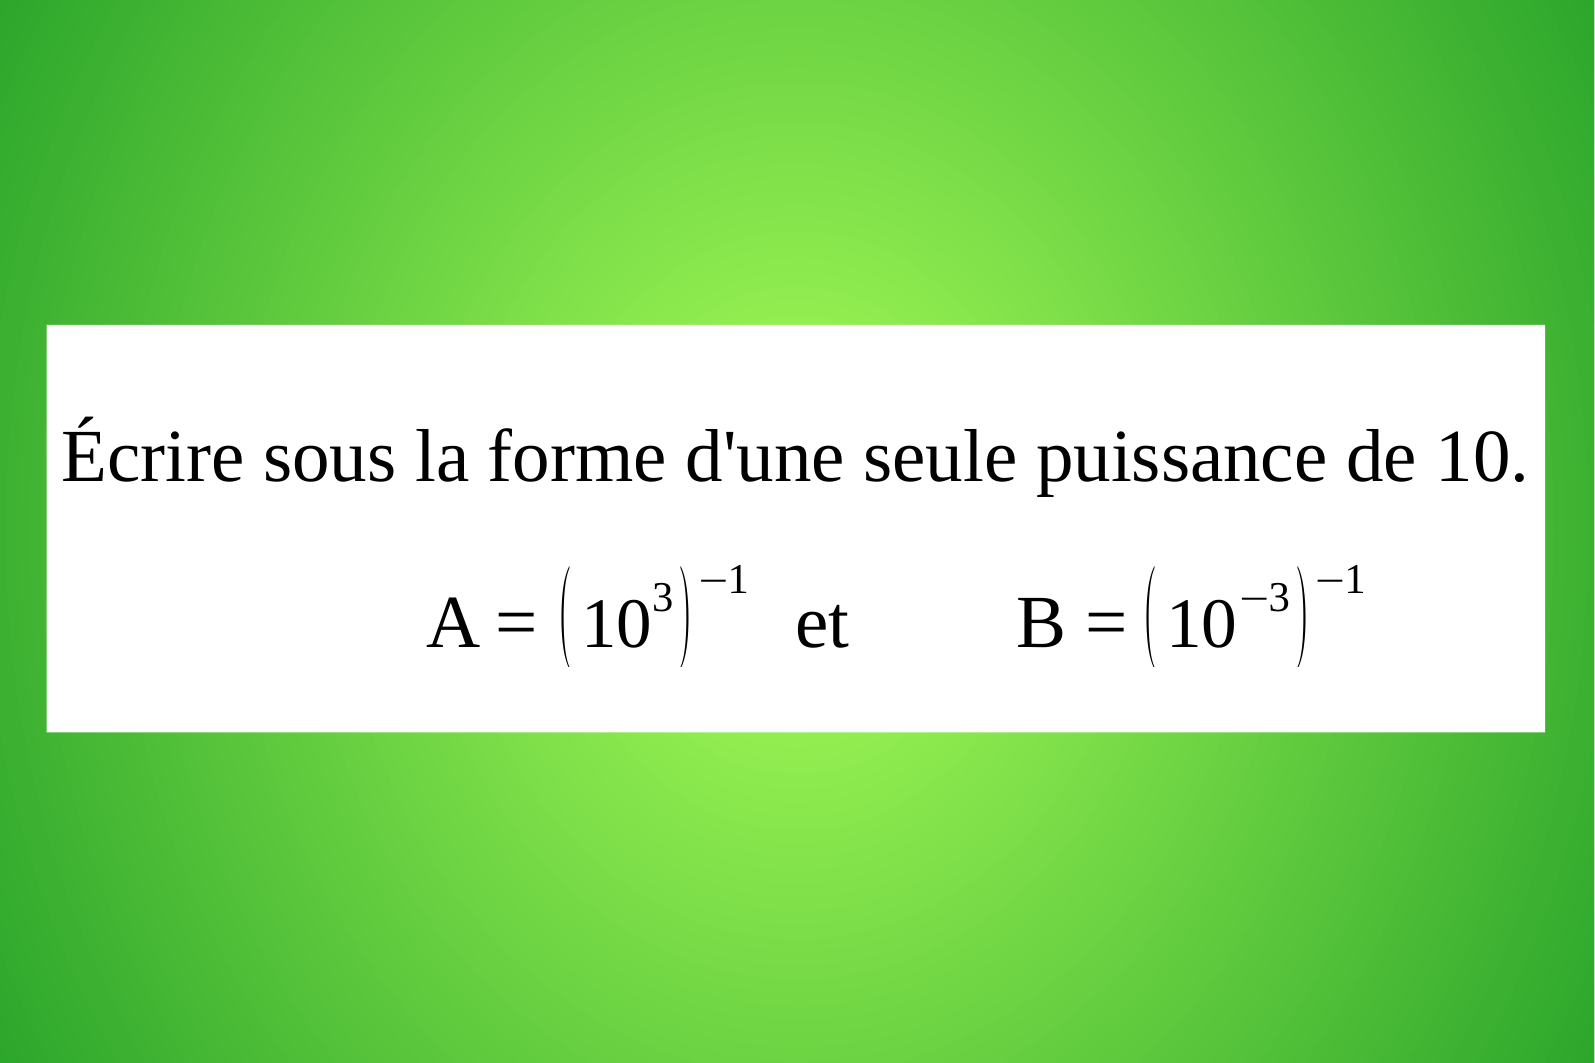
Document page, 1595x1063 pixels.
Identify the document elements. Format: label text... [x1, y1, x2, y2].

chart [1125, 553, 1384, 667]
chart [541, 553, 766, 667]
picture [0, 0, 1595, 1063]
text_box Écrire sous la forme d'une seule puissance de 10. A = et B = [46, 324, 1546, 733]
